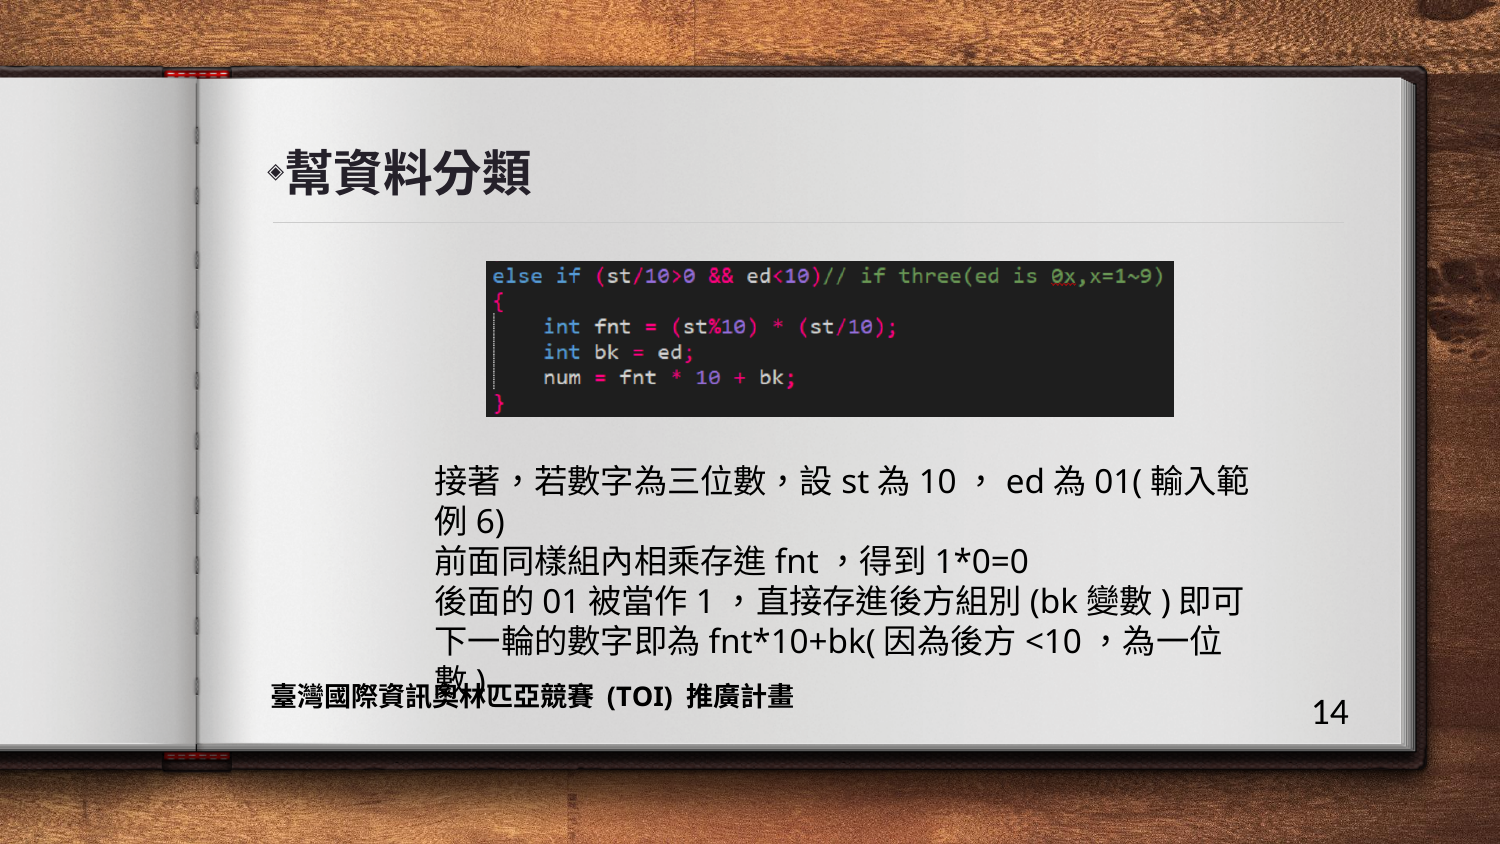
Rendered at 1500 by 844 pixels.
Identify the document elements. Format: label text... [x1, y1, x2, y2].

text_box 接著，若數字為三位數，設st為10，ed為01(輸入範例6) 前面同樣組內相乘存進fnt，得到1*0=0 後面的01被當作1，直接存進後方組別(bk變數)即可 下一輪的數字即為fnt*10+bk(因為後方<10，為一位數) [419, 453, 1283, 630]
list 幫資料分類 [252, 126, 1194, 216]
picture [486, 261, 1174, 417]
text_box [1295, 672, 1386, 737]
